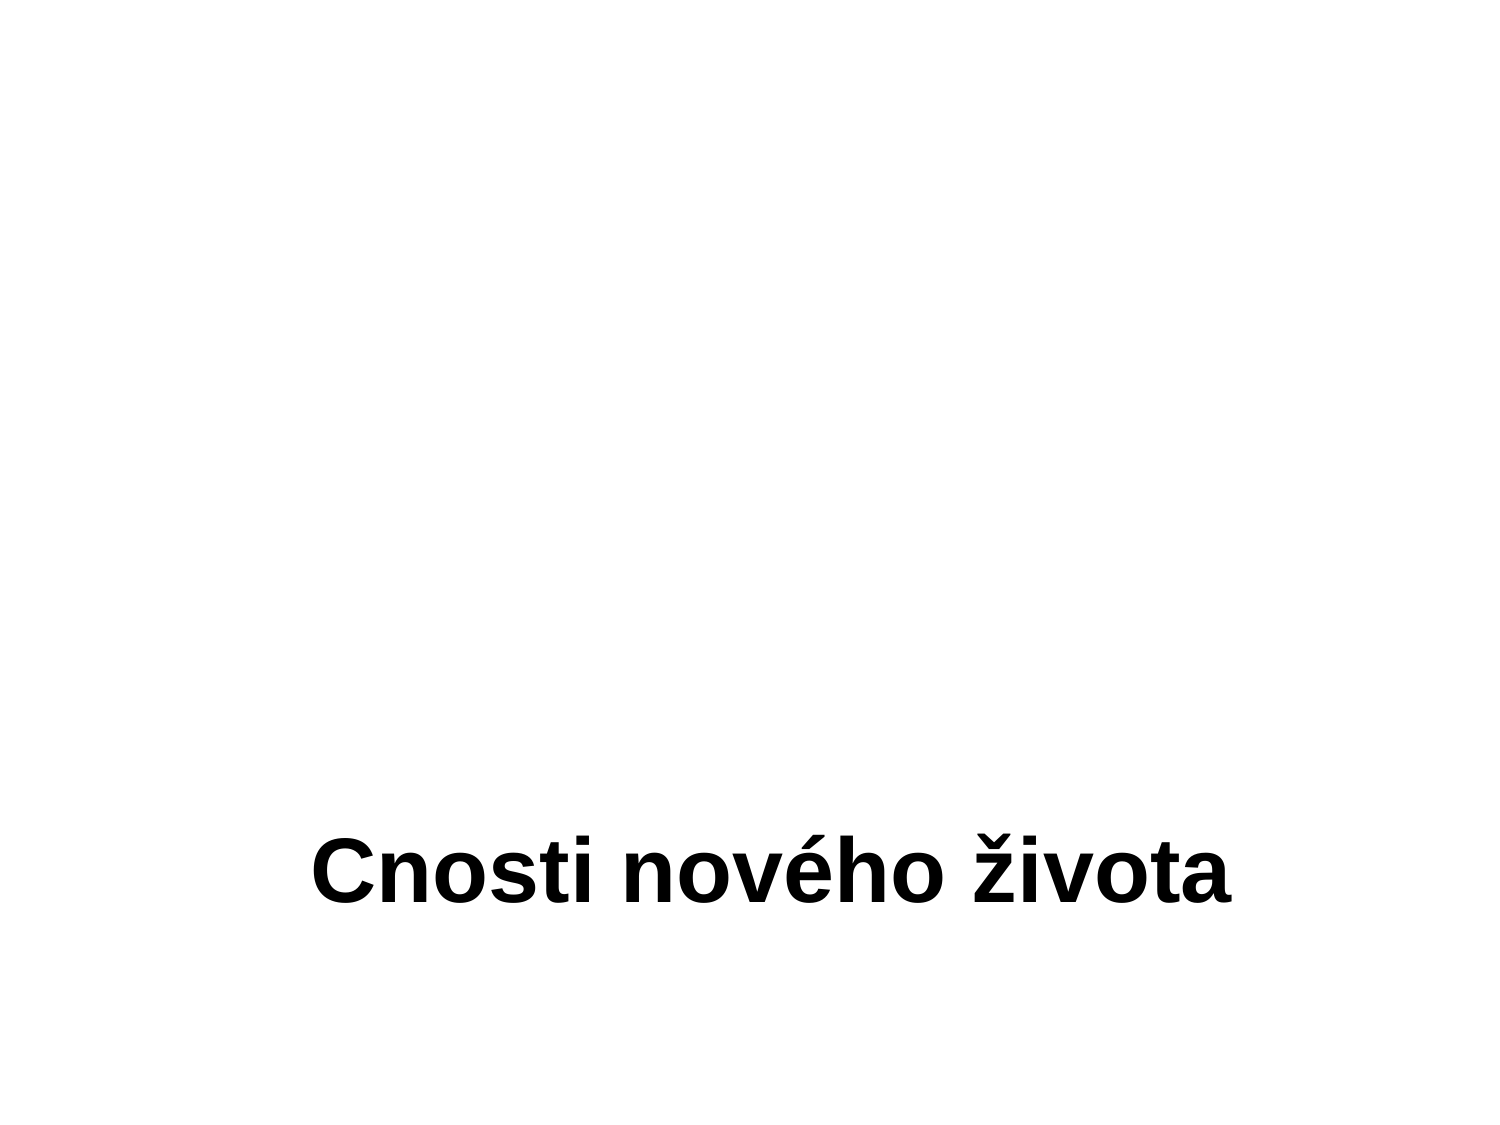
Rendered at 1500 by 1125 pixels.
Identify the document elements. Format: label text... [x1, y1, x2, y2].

title Cnosti nového života [96, 803, 1447, 1039]
